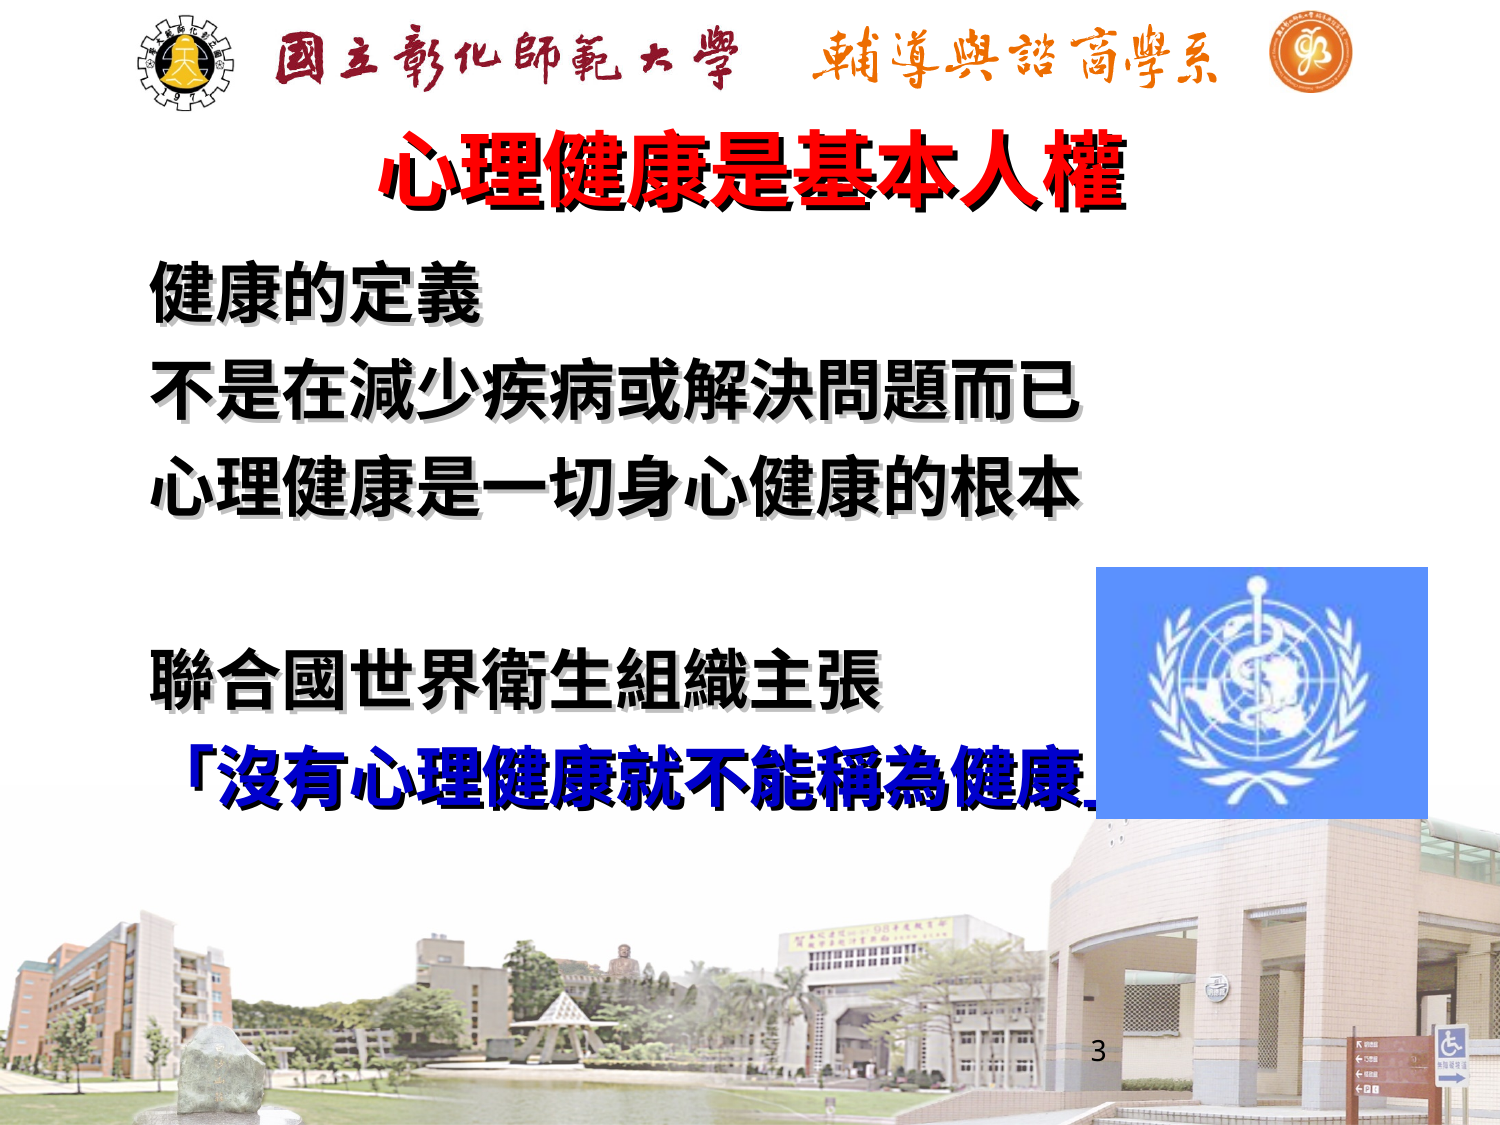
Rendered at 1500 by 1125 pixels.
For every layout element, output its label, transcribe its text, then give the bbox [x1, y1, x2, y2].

picture [1096, 567, 1428, 819]
text_box 3 [1074, 1024, 1426, 1103]
list 健康的定義 不是在減少疾病或解決問題而已 心理健康是一切身心健康的根本 聯合國世界衛生組織主張 「沒有心理健康就不能稱為健康」 [77, 243, 1428, 986]
title 心理健康是基本人權 [75, 101, 1426, 233]
